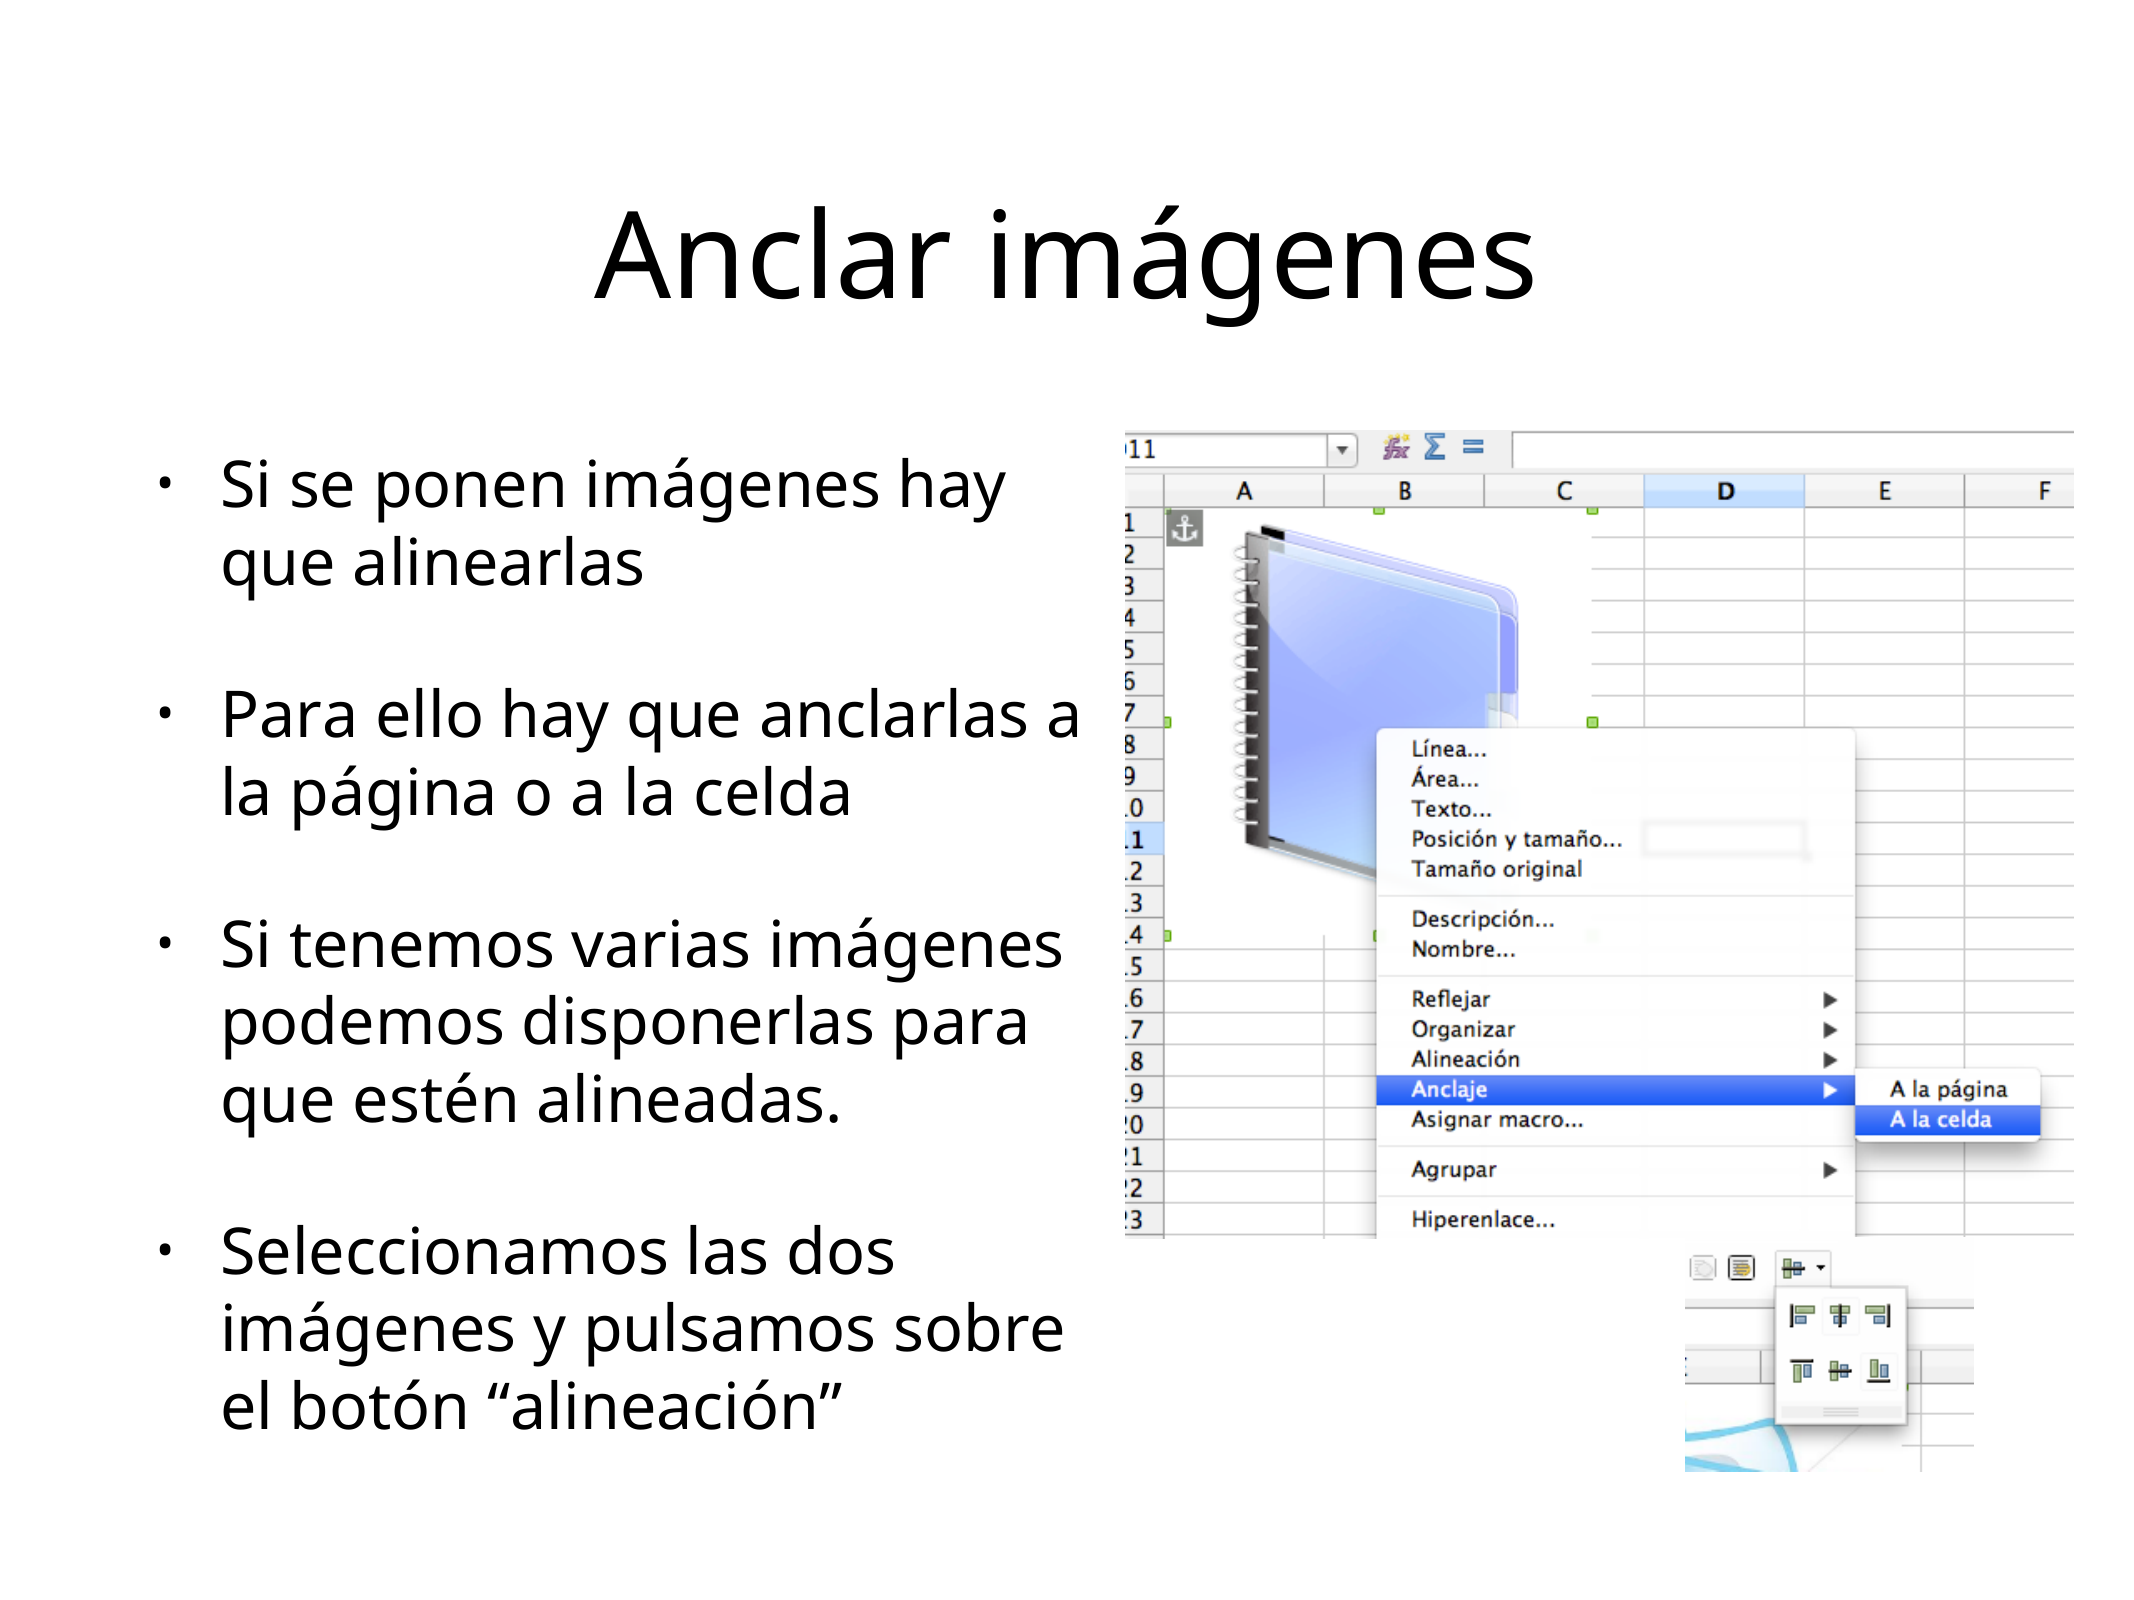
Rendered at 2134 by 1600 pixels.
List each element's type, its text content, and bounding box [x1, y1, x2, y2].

title Anclar imágenes [156, 72, 1978, 428]
picture [1125, 430, 2074, 1472]
list Si se ponen imágenes hay que alinearlas Para ello hay que anclarlas a la página o a la celda Si tenemos varias imágenes podemos disponerlas para que estén alineadas. Seleccionamos las dos imágenes y pulsamos sobre el botón “alineación” [156, 427, 1105, 1459]
